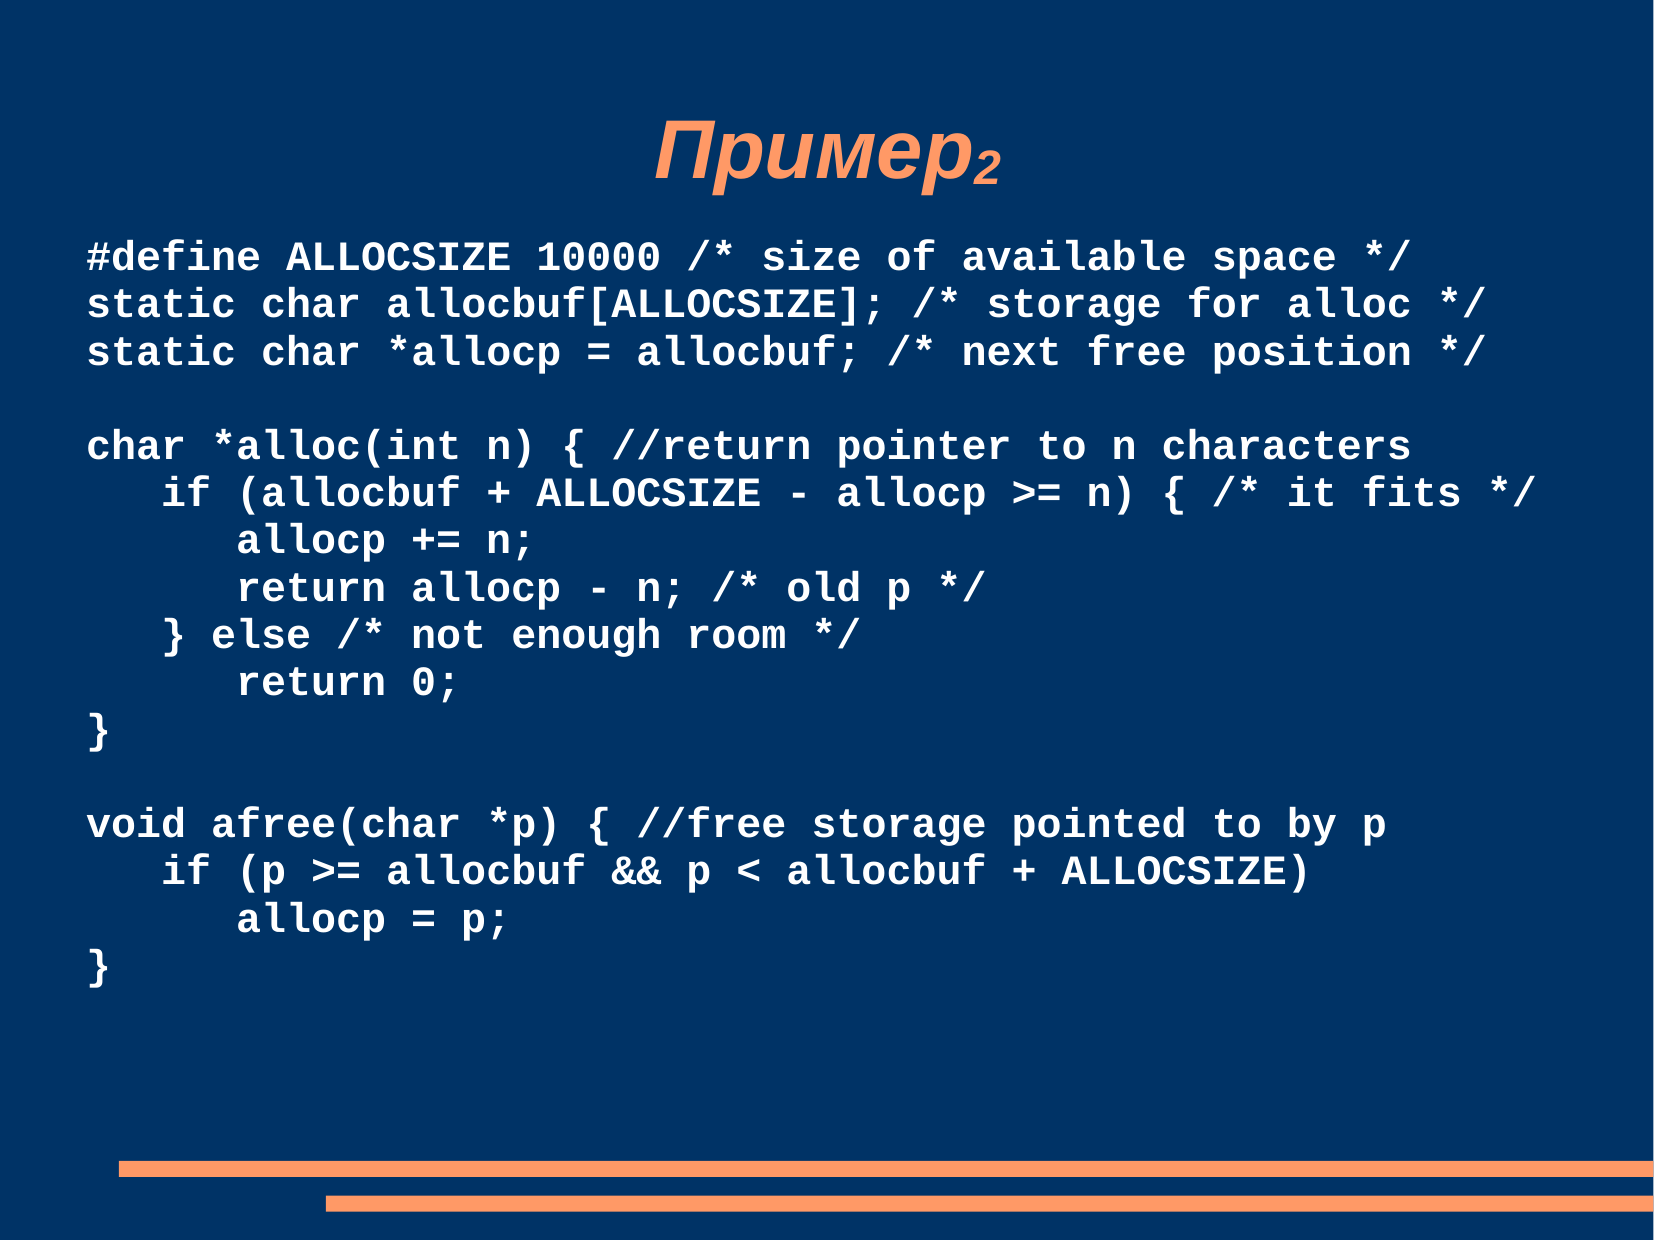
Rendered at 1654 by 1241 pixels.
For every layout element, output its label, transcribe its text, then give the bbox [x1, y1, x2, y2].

title Пример2 [121, 46, 1534, 228]
text_box #define ALLOCSIZE 10000 /* size of available space */ static char allocbuf[ALLOCSIZE]; /* storage for alloc */ static char *allocp = allocbuf; /* next free position */ char *alloc(int n) { //return pointer to n characters if (allocbuf + ALLOCSIZE - allocp >= n) { /* it fits */ allocp += n; return allocp - n; /* old p */ } else /* not enough room */ return 0; } void afree(char *p) { //free storage pointed to by p if (p >= allocbuf && p < allocbuf + ALLOCSIZE) allocp = p; } [71, 228, 1637, 1008]
